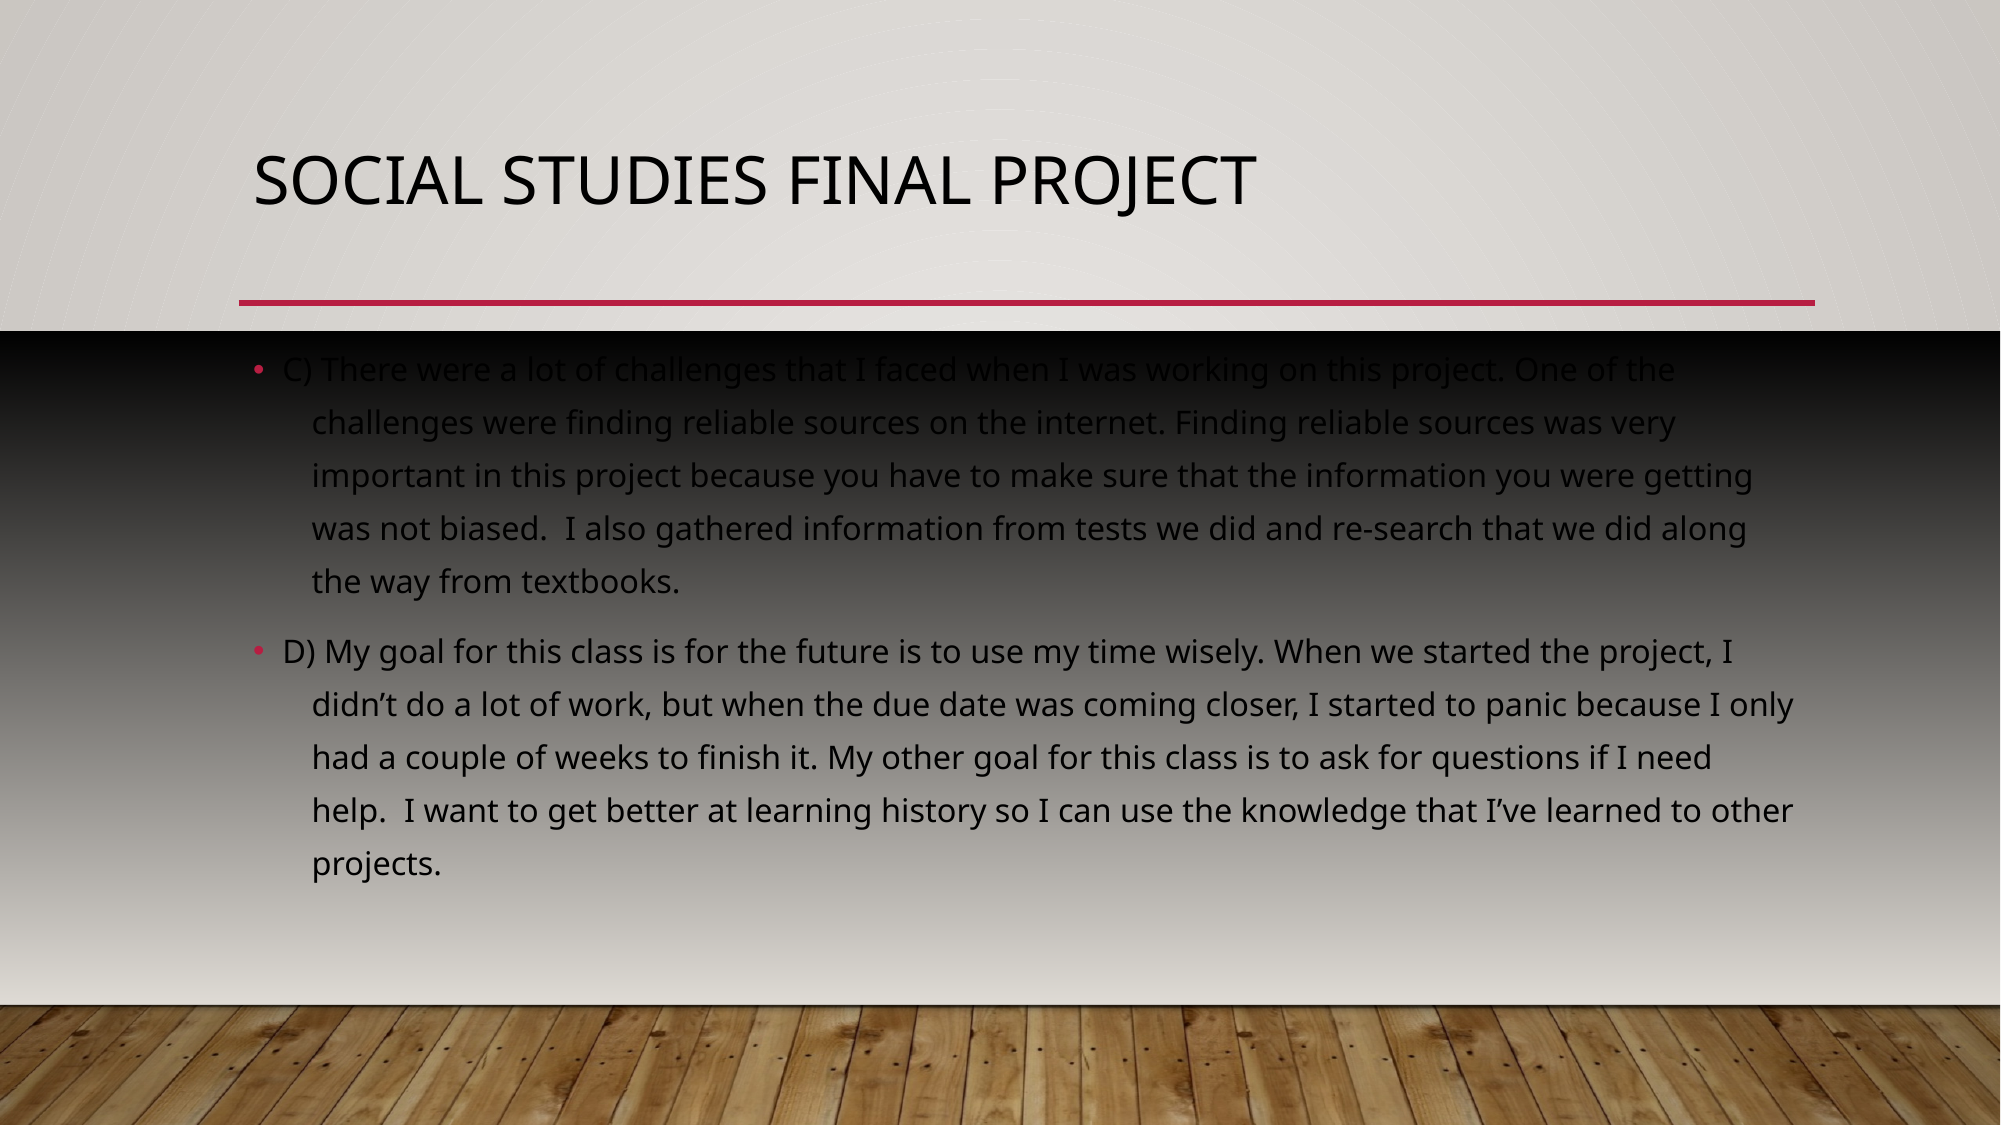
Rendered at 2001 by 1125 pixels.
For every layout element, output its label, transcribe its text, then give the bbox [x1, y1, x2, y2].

title Social studies final project [238, 131, 1814, 305]
list C) There were a lot of challenges that I faced when I was working on this project. One of the challenges were finding reliable sources on the internet. Finding reliable sources was very important in this project because you have to make sure that the information you were getting was not biased. I also gathered information from tests we did and re-search that we did along the way from textbooks. D) My goal for this class is for the future is to use my time wisely. When we started the project, I didn’t do a lot of work, but when the due date was coming closer, I started to panic because I only had a couple of weeks to finish it. My other goal for this class is to ask for questions if I need help. I want to get better at learning history so I can use the knowledge that I’ve learned to other projects. [238, 330, 1814, 897]
